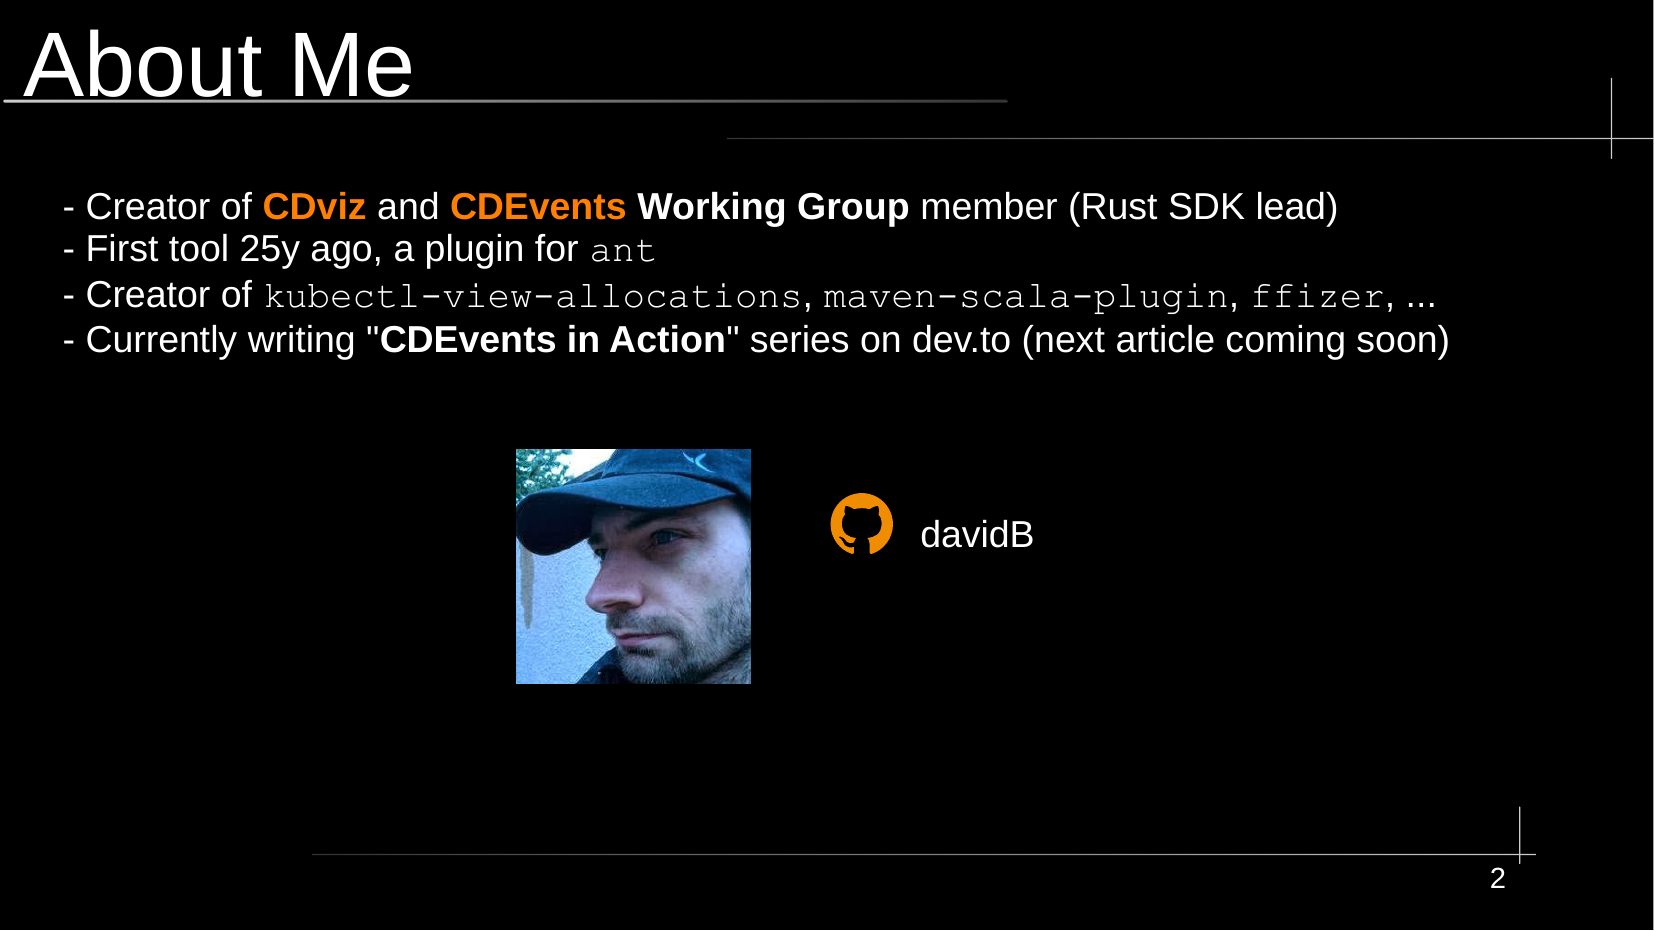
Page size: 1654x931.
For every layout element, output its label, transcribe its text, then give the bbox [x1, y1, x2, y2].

text_box - Creator of CDviz and CDEvents Working Group member (Rust SDK lead) - First tool 25y ago, a plugin for ant - Creator of kubectl-view-allocations, maven-scala-plugin, ffizer, ... - Currently writing "CDEvents in Action" series on dev.to (next article coming soon) [48, 178, 1501, 451]
picture [823, 486, 901, 563]
title About Me [23, 11, 1589, 119]
text_box davidB [905, 505, 1051, 563]
picture [516, 451, 751, 684]
